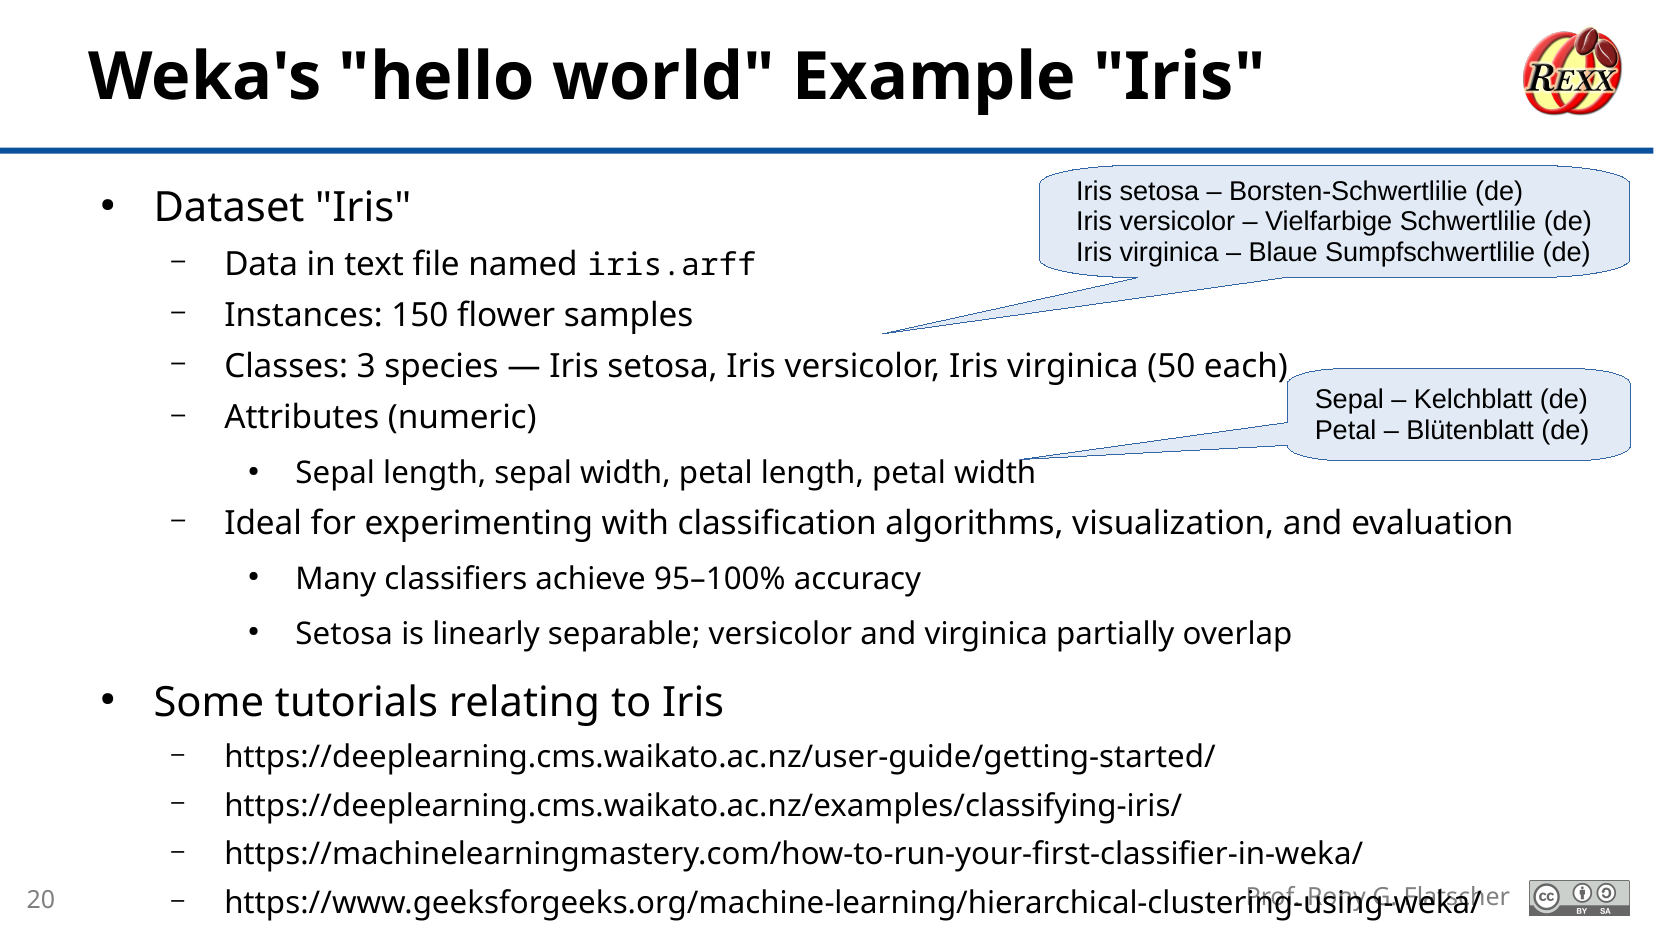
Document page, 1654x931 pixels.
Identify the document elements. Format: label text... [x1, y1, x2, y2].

list Dataset "Iris" Data in text file named iris.arff Instances: 150 flower samples Classes: 3 species — Iris setosa, Iris versicolor, Iris virginica (50 each) Attributes (numeric) Sepal length, sepal width, petal length, petal width Ideal for experimenting with classification algorithms, visualization, and evaluation Many classifiers achieve 95–100% accuracy Setosa is linearly separable; versicolor and virginica partially overlap Some tutorials relating to Iris https://deeplearning.cms.waikato.ac.nz/user-guide/getting-started/ https://deeplearning.cms.waikato.ac.nz/examples/classifying-iris/ https://machinelearningmastery.com/how-to-run-your-first-classifier-in-weka/ https://www.geeksforgeeks.org/machine-learning/hierarchical-clustering-using-weka/ [82, 177, 1631, 857]
title Weka's "hello world" Example "Iris" [29, 0, 1654, 148]
text_box Sepal – Kelchblatt (de) Petal – Blütenblatt (de) [1020, 368, 1631, 461]
text_box Iris setosa – Borsten-Schwertlilie (de) Iris versicolor – Vielfarbige Schwertlilie (de) Iris virginica – Blaue Sumpfschwertlilie (de) [882, 165, 1630, 334]
